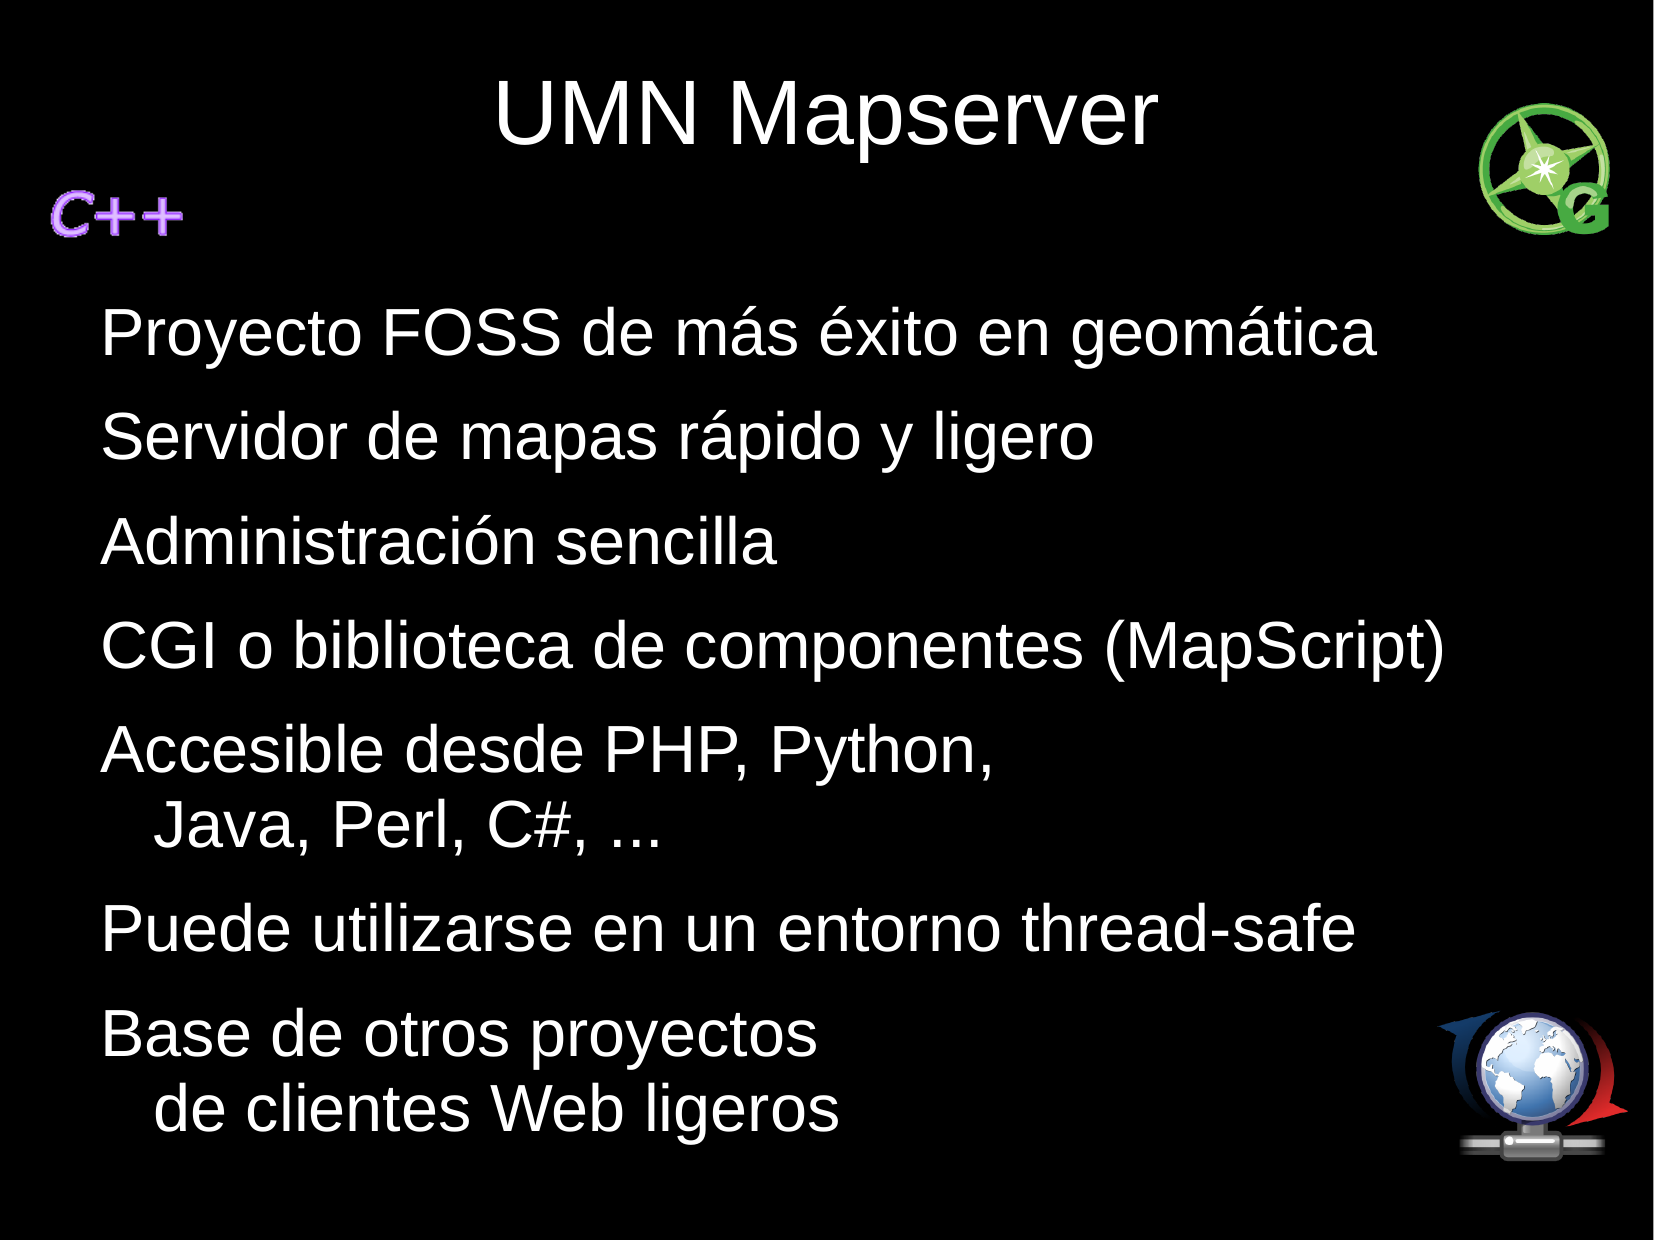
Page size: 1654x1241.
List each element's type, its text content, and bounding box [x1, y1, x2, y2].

picture [28, 162, 196, 293]
picture [1437, 1008, 1628, 1172]
list Proyecto FOSS de más éxito en geomática Servidor de mapas rápido y ligero Administración sencilla CGI o biblioteca de componentes (MapScript) Accesible desde PHP, Python, Java, Perl, C#, ... Puede utilizarse en un entorno thread-safe Base de otros proyectos de clientes Web ligeros [82, 295, 1571, 1146]
title UMN Mapserver [82, 49, 1571, 178]
picture [1478, 103, 1610, 235]
